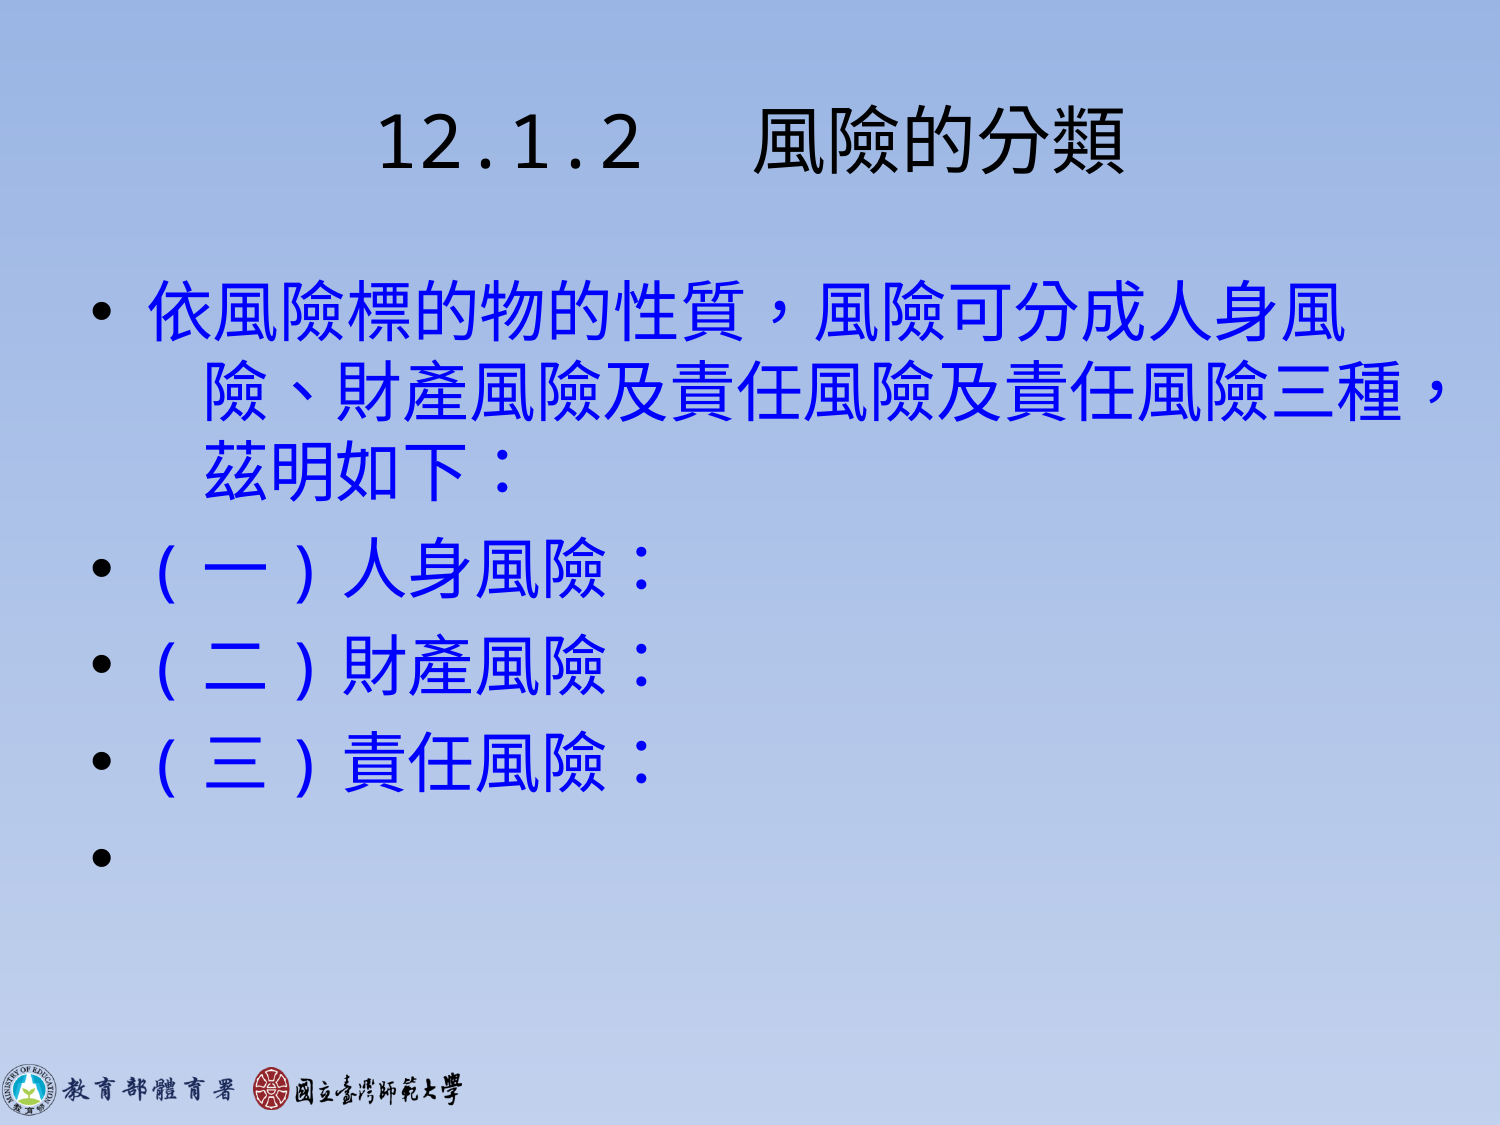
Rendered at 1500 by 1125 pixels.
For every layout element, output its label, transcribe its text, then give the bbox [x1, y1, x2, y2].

list 依風險標的物的性質，風險可分成人身風險、財產風險及責任風險及責任風險三種，茲明如下： (一)人身風險： (二)財產風險： (三)責任風險： [75, 262, 1426, 1005]
title 12.1.2 風險的分類 [75, 45, 1426, 233]
